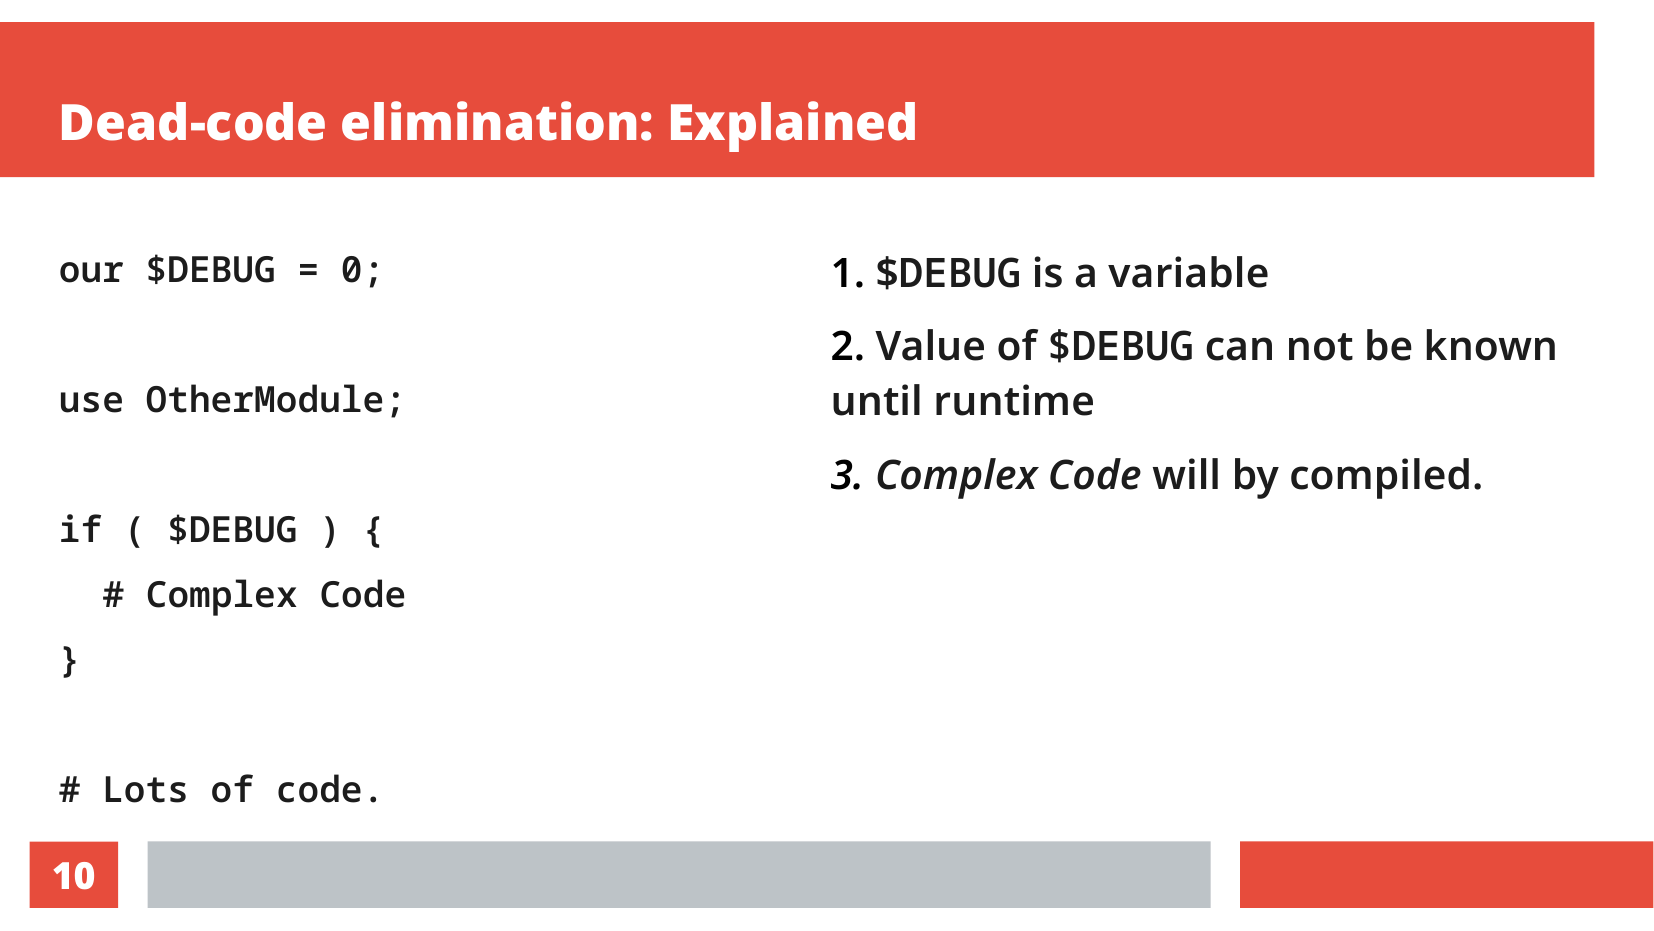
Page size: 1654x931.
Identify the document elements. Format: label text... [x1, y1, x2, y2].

list our $DEBUG = 0; use OtherModule; if ( $DEBUG ) { # Complex Code } # Lots of code. [59, 243, 794, 820]
list $DEBUG is a variable Value of $DEBUG can not be known until runtime Complex Code will by compiled. [830, 243, 1566, 820]
title Dead-code elimination: Explained [59, 44, 1595, 156]
